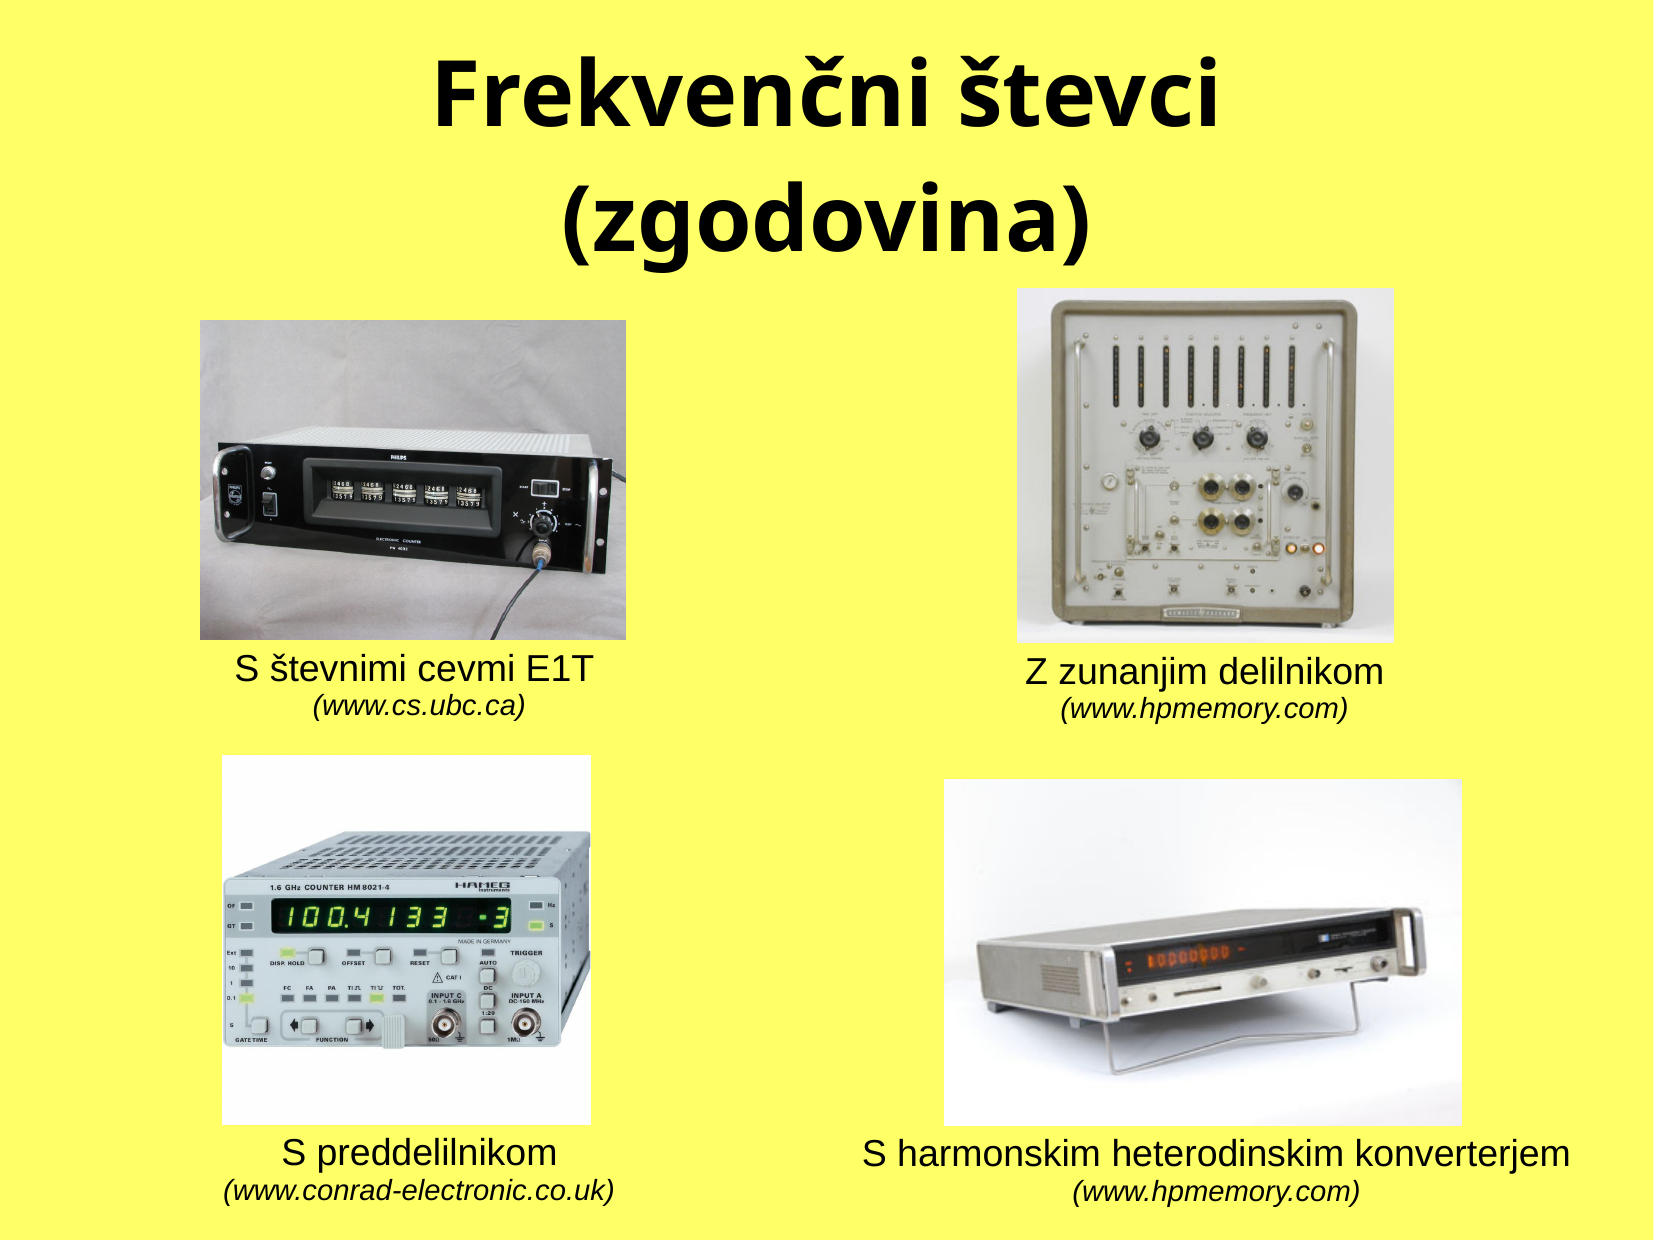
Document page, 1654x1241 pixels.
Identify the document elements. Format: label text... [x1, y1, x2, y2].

picture [200, 320, 626, 640]
text_box S preddelilnikom (www.conrad-electronic.co.uk) [141, 1124, 697, 1241]
picture [1017, 288, 1394, 642]
text_box S harmonskim heterodinskim konverterjem (www.hpmemory.com) [838, 1125, 1595, 1215]
picture [222, 755, 591, 1125]
text_box S števnimi cevmi E1T (www.cs.ubc.ca) [129, 639, 709, 739]
picture [944, 779, 1462, 1126]
text_box Z zunanjim delilnikom (www.hpmemory.com) [1003, 642, 1406, 733]
title Frekvenčni števci (zgodovina) [82, 41, 1571, 265]
